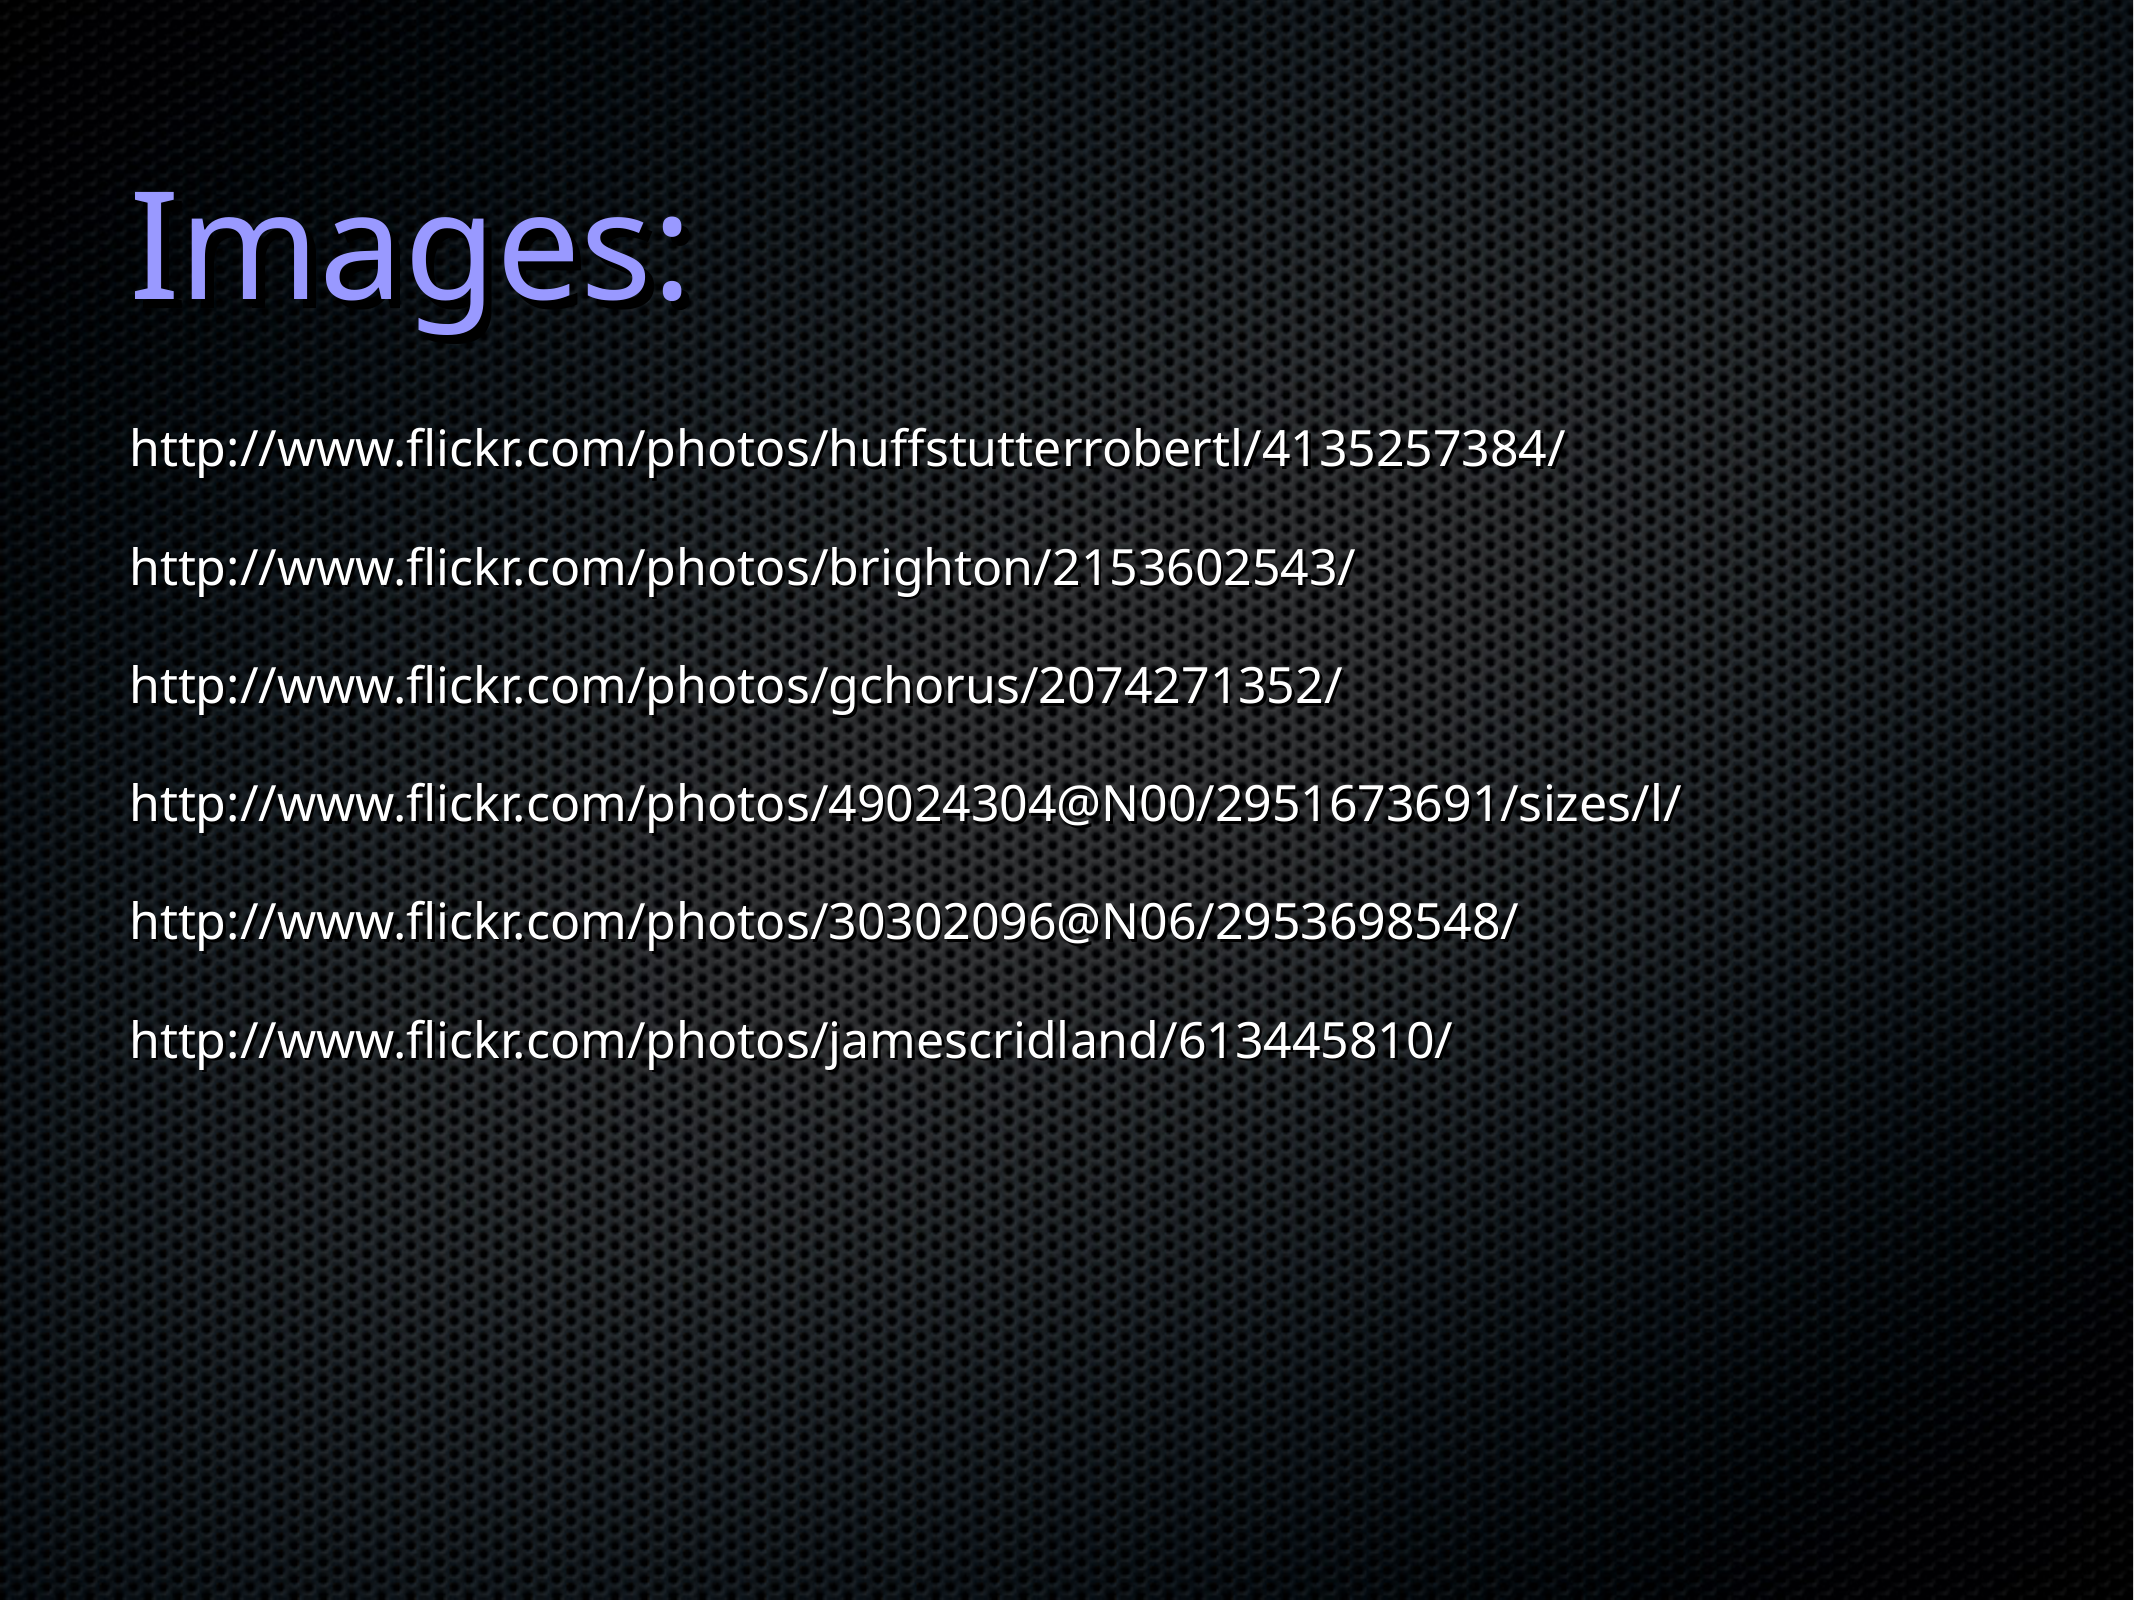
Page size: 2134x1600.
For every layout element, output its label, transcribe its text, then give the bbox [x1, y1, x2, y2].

list http://www.flickr.com/photos/huffstutterrobertl/4135257384/ http://www.flickr.com/photos/brighton/2153602543/ http://www.flickr.com/photos/gchorus/2074271352/ http://www.flickr.com/photos/49024304@N00/2951673691/sizes/l/ http://www.flickr.com/photos/30302096@N06/2953698548/ http://www.flickr.com/photos/jamescridland/613445810/ [129, 413, 2005, 1522]
title Images: [129, 49, 2005, 413]
picture [0, 0, 2134, 1600]
